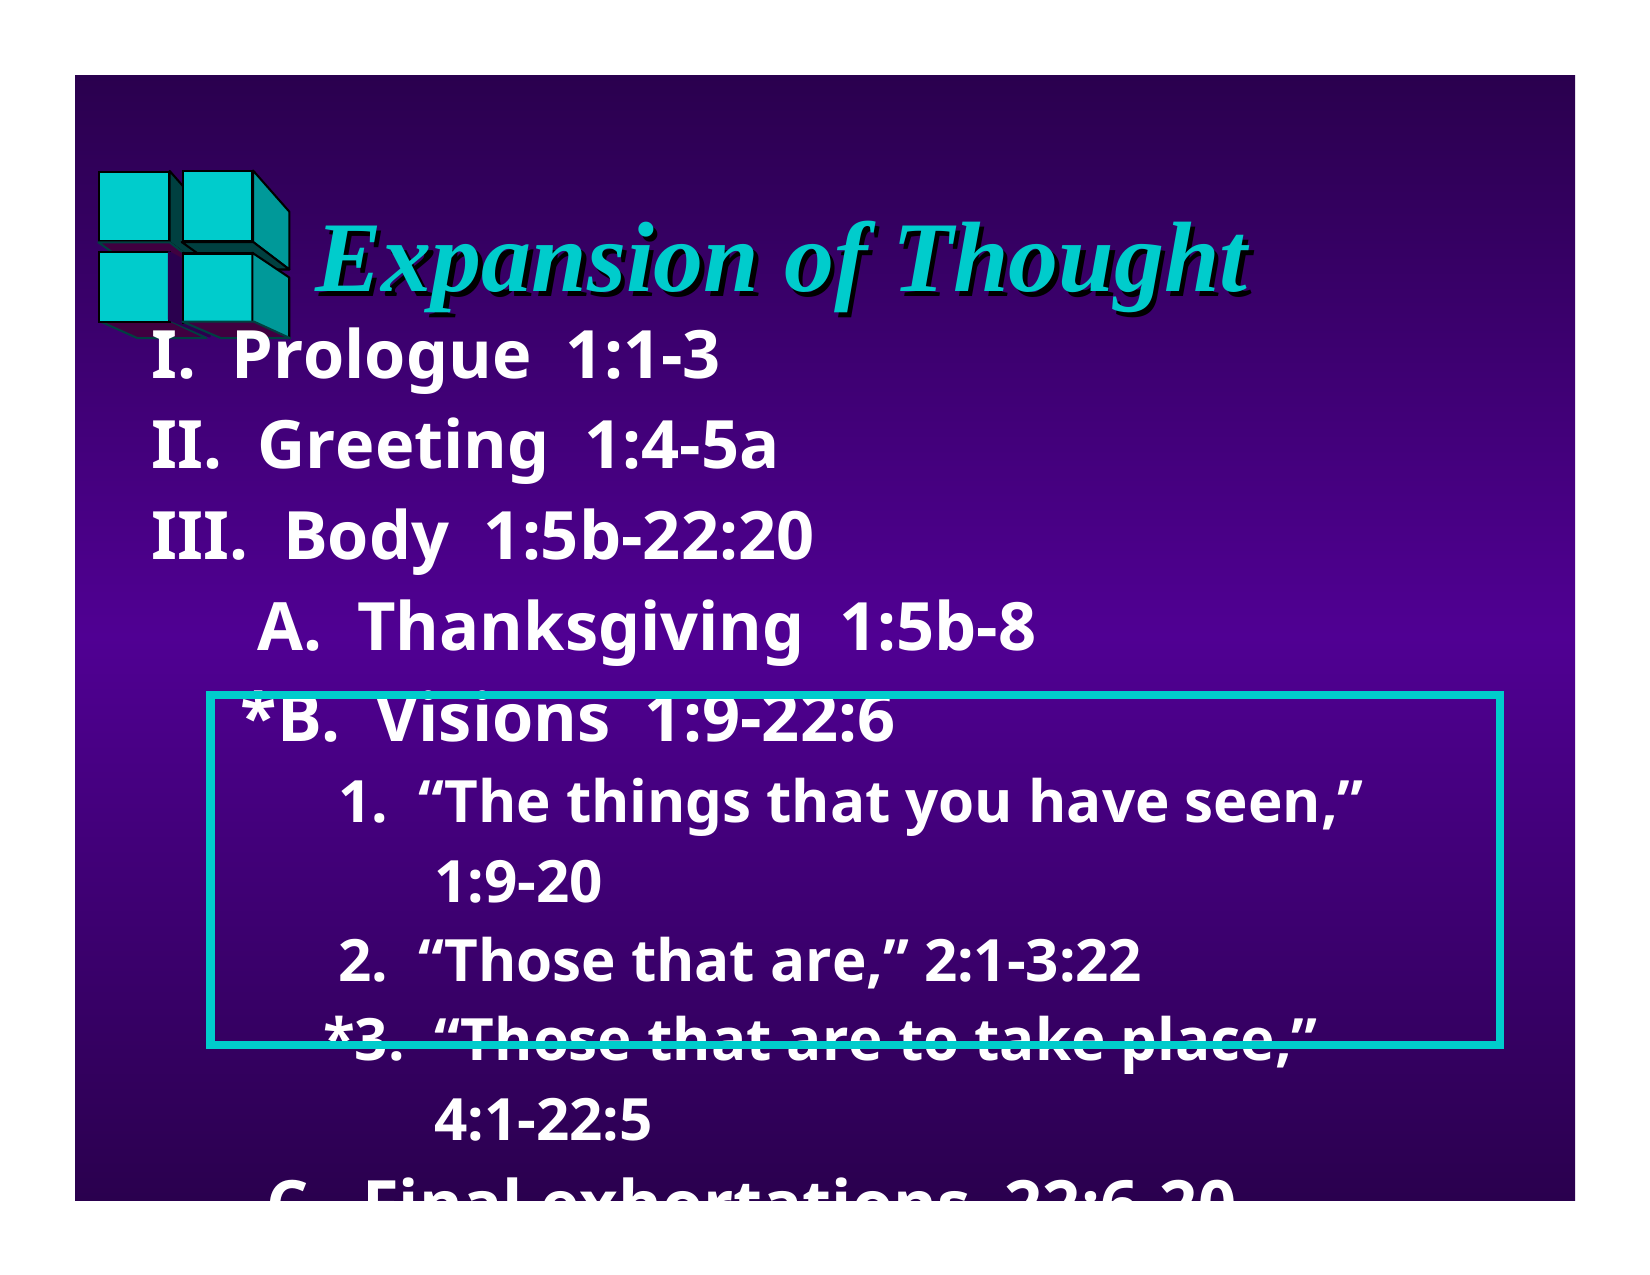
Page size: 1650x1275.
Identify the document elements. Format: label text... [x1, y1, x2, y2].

title Expansion of Thought [299, 153, 1463, 299]
list I. Prologue 1:1-3 II. Greeting 1:4-5a III. Body 1:5b-22:20 A. Thanksgiving 1:5b-8 *B. Visions 1:9-22:6 1. “The things that you have seen,” 1:9-20 2. “Those that are,” 2:1-3:22 *3. “Those that are to take place,” 4:1-22:5 C. Final exhortations 22:6-20 IV. Closing salutation 22:21 [137, 299, 1513, 1265]
